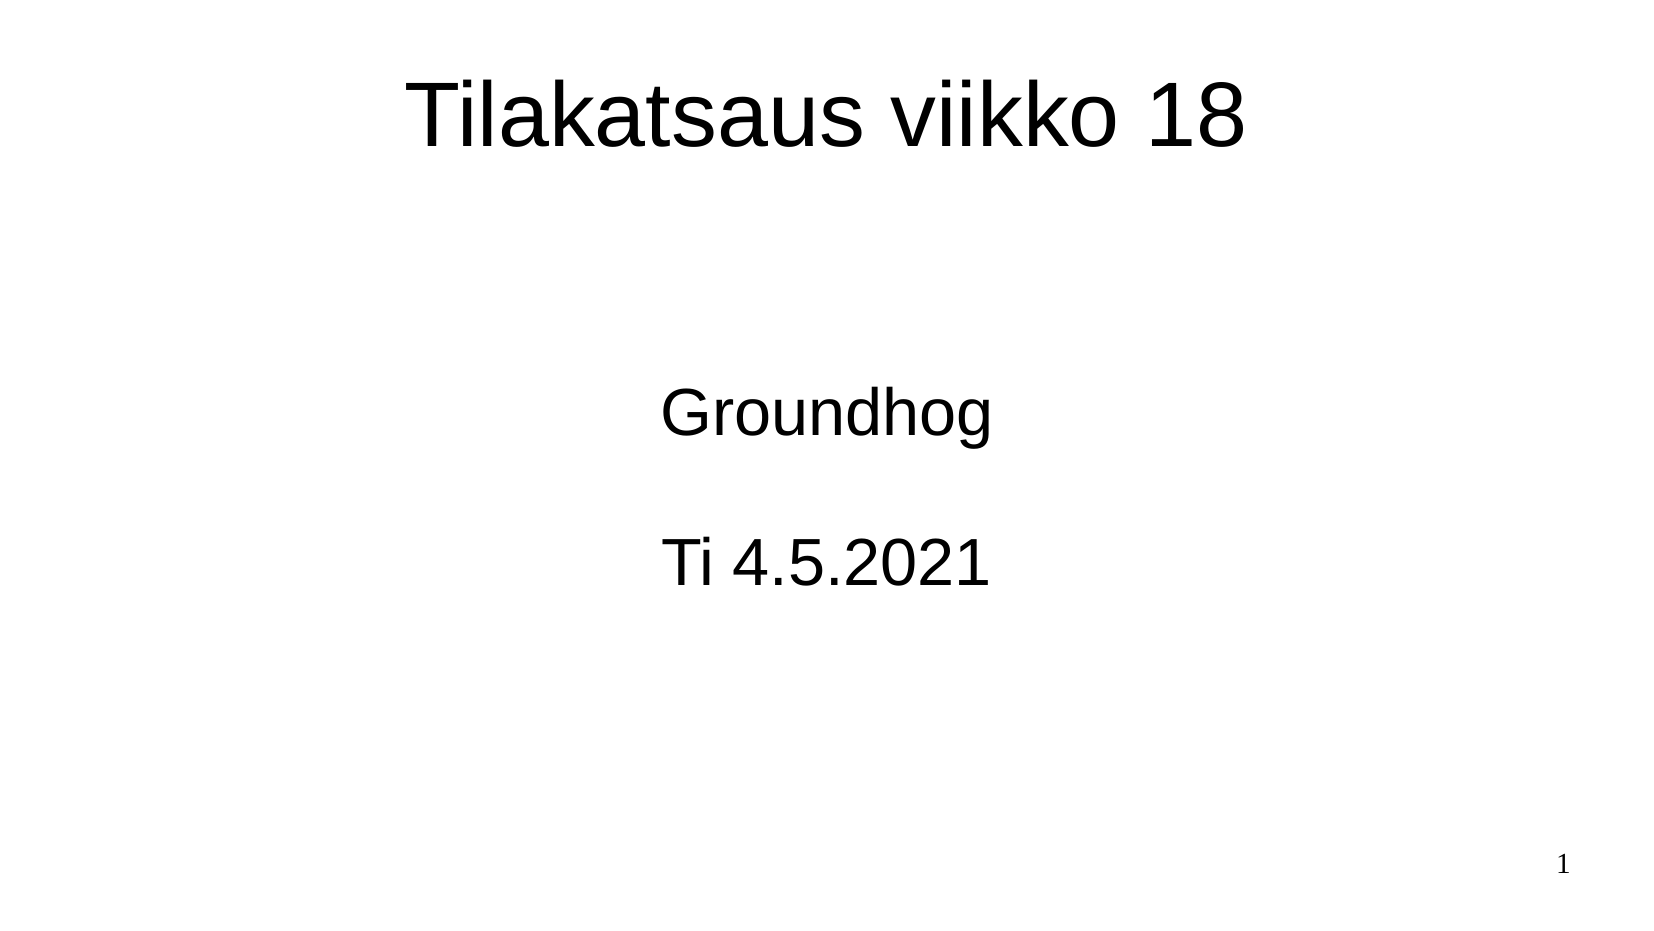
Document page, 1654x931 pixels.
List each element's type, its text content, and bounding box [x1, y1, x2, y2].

title Tilakatsaus viikko 18 [82, 37, 1571, 193]
subtitle Groundhog Ti 4.5.2021 [82, 217, 1571, 758]
